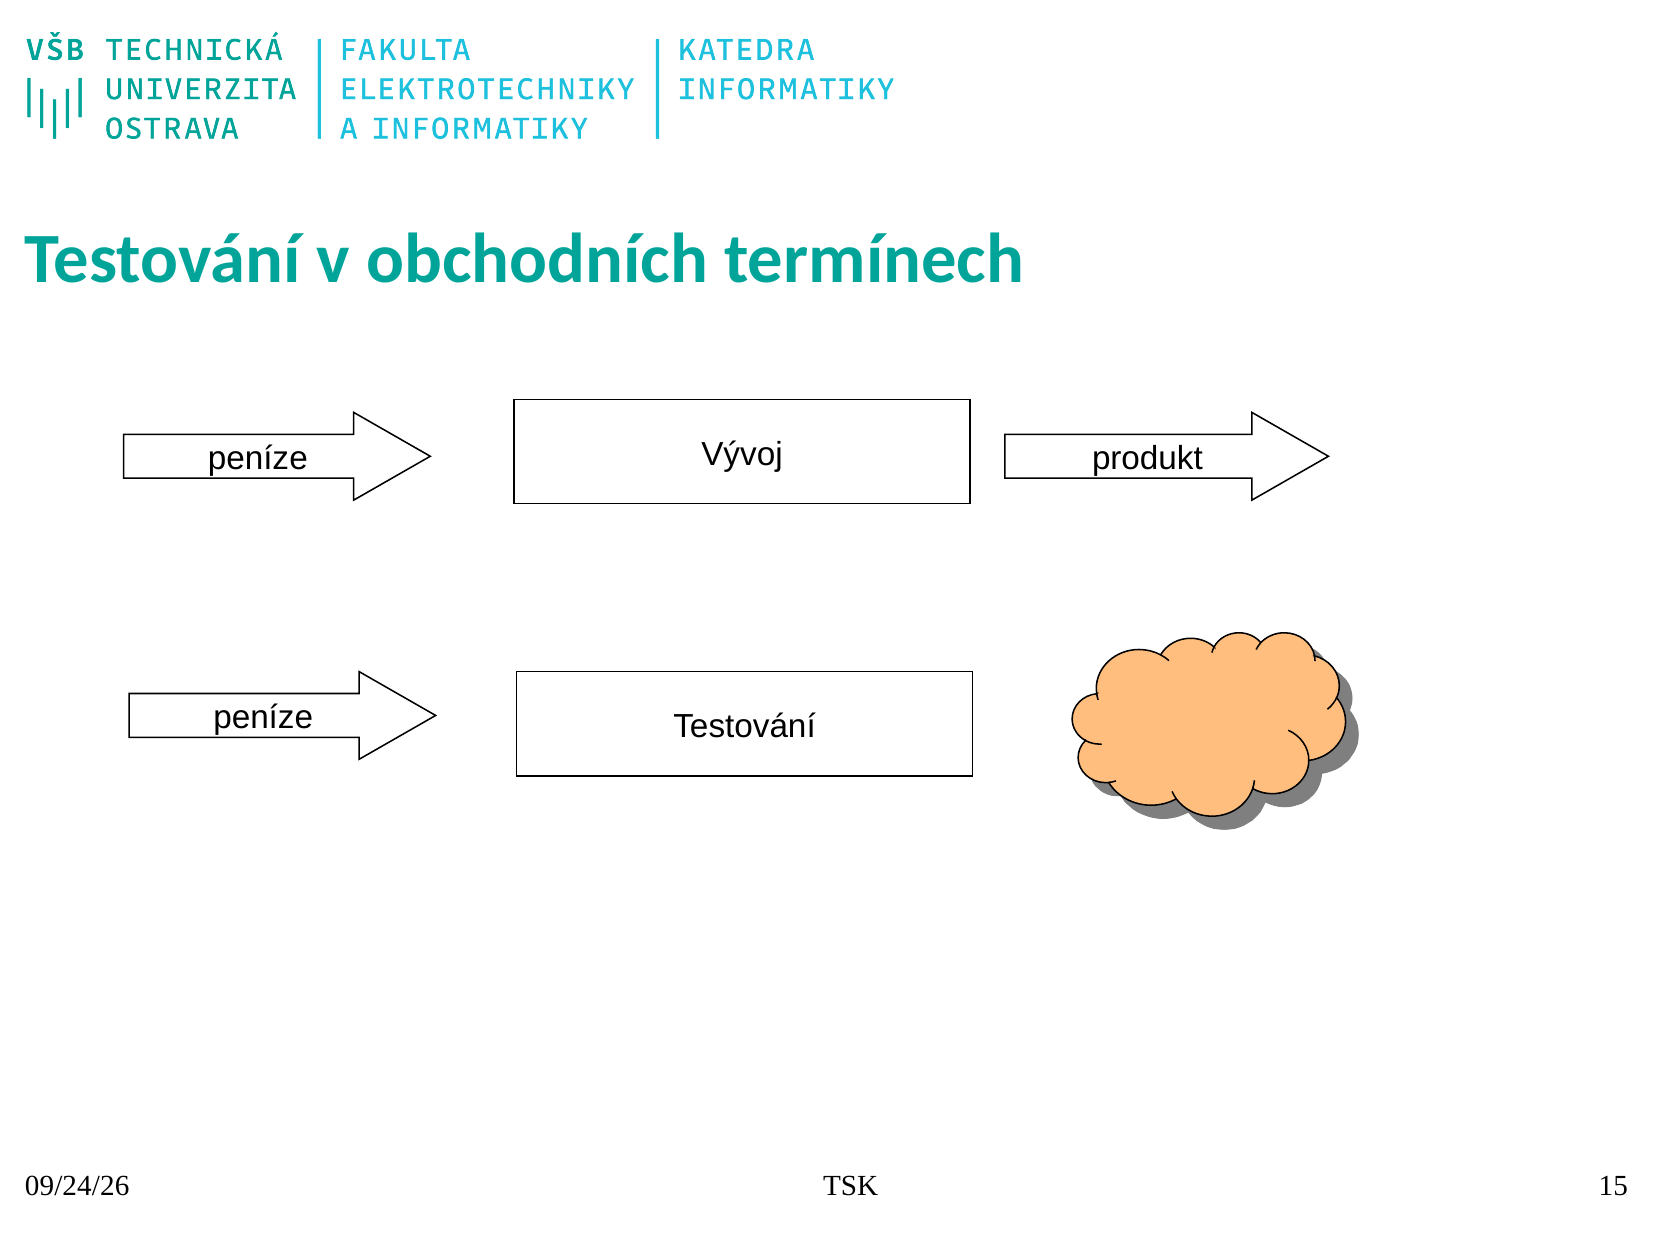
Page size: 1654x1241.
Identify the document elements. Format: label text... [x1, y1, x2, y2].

text_box peníze [123, 412, 431, 501]
text_box Testování [516, 671, 973, 776]
text_box [1072, 632, 1346, 817]
title Testování v obchodních termínech [24, 169, 1629, 300]
text_box Vývoj [514, 399, 970, 504]
text_box produkt [1004, 412, 1329, 501]
text_box peníze [129, 671, 436, 760]
picture [26, 31, 894, 139]
